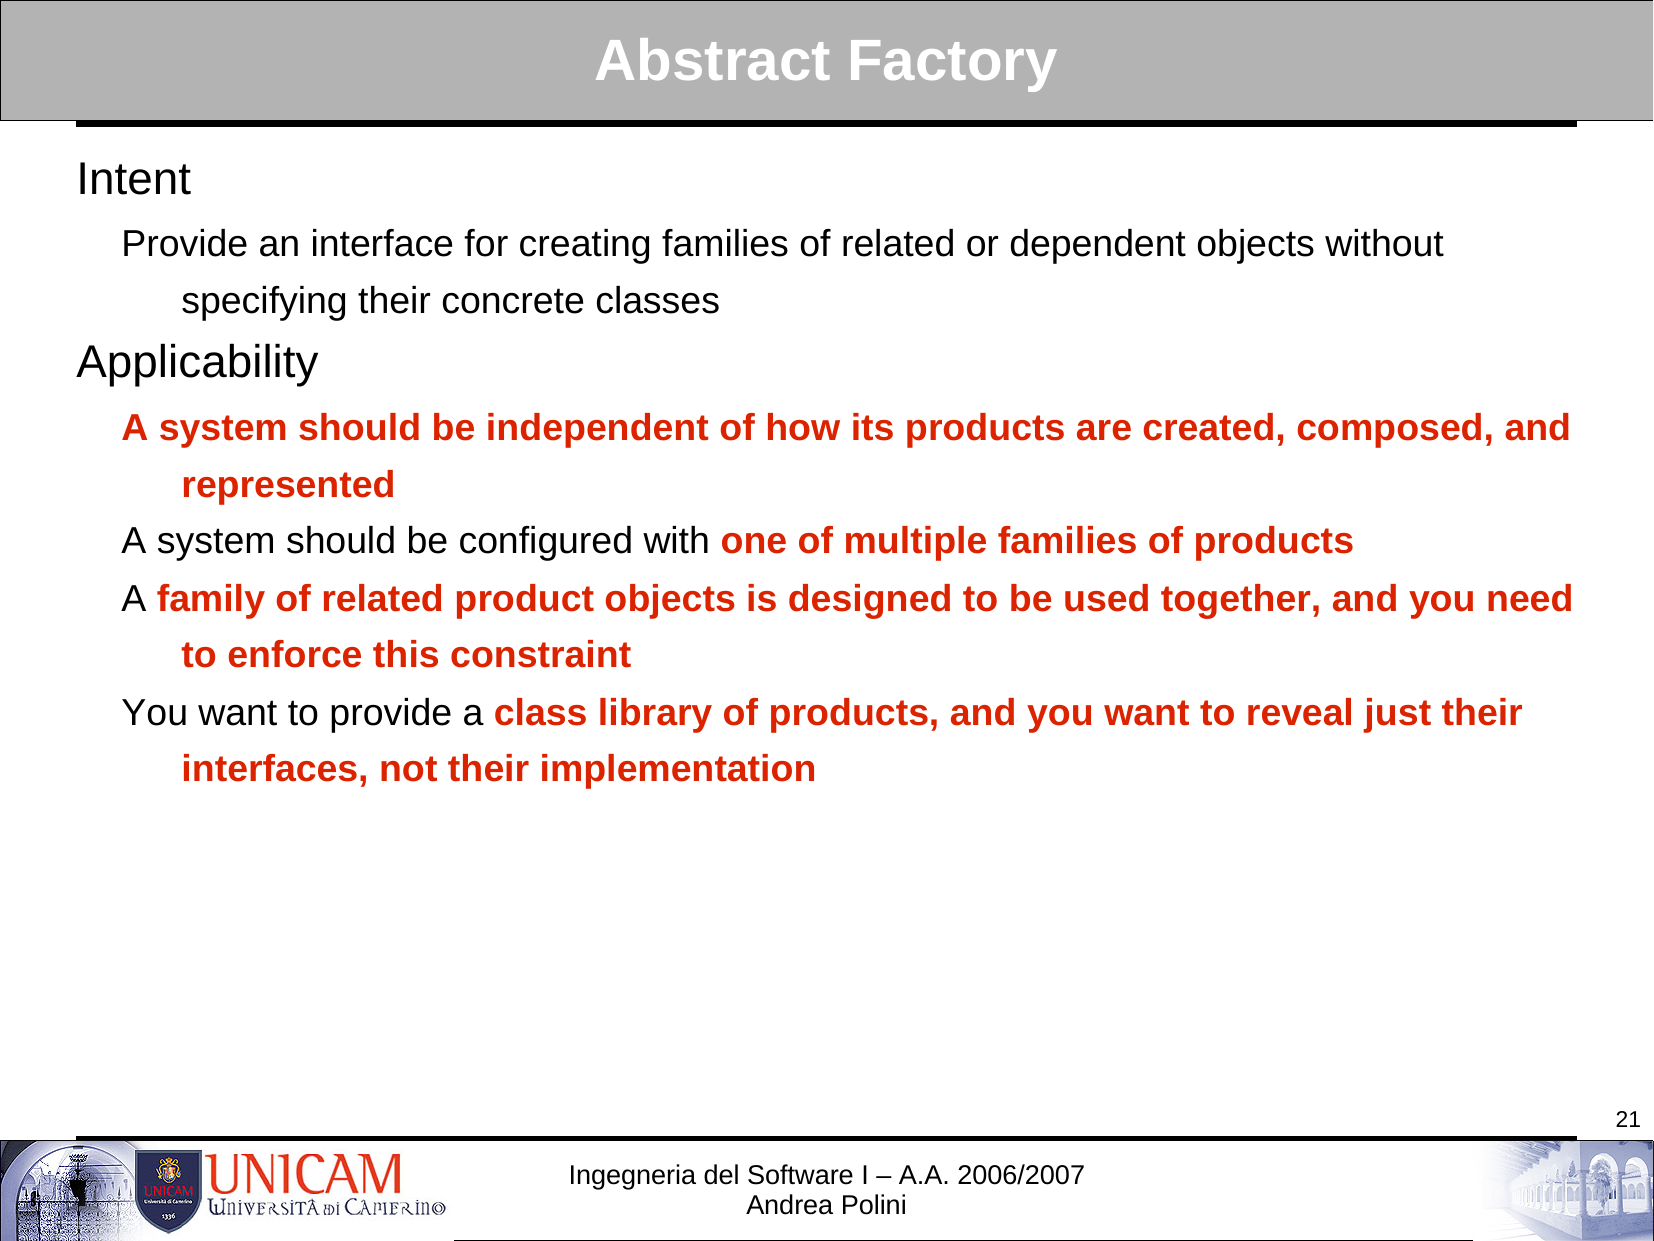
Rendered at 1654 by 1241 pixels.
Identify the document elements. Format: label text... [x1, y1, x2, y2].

picture [0, 1141, 454, 1241]
picture [1473, 1141, 1654, 1241]
list Intent Provide an interface for creating families of related or dependent objects without specifying their concrete classes Applicability A system should be independent of how its products are created, composed, and represented A system should be configured with one of multiple families of products A family of related product objects is designed to be used together, and you need to enforce this constraint You want to provide a class library of products, and you want to reveal just their interfaces, not their implementation [76, 152, 1577, 970]
title Abstract Factory [0, 0, 1653, 121]
